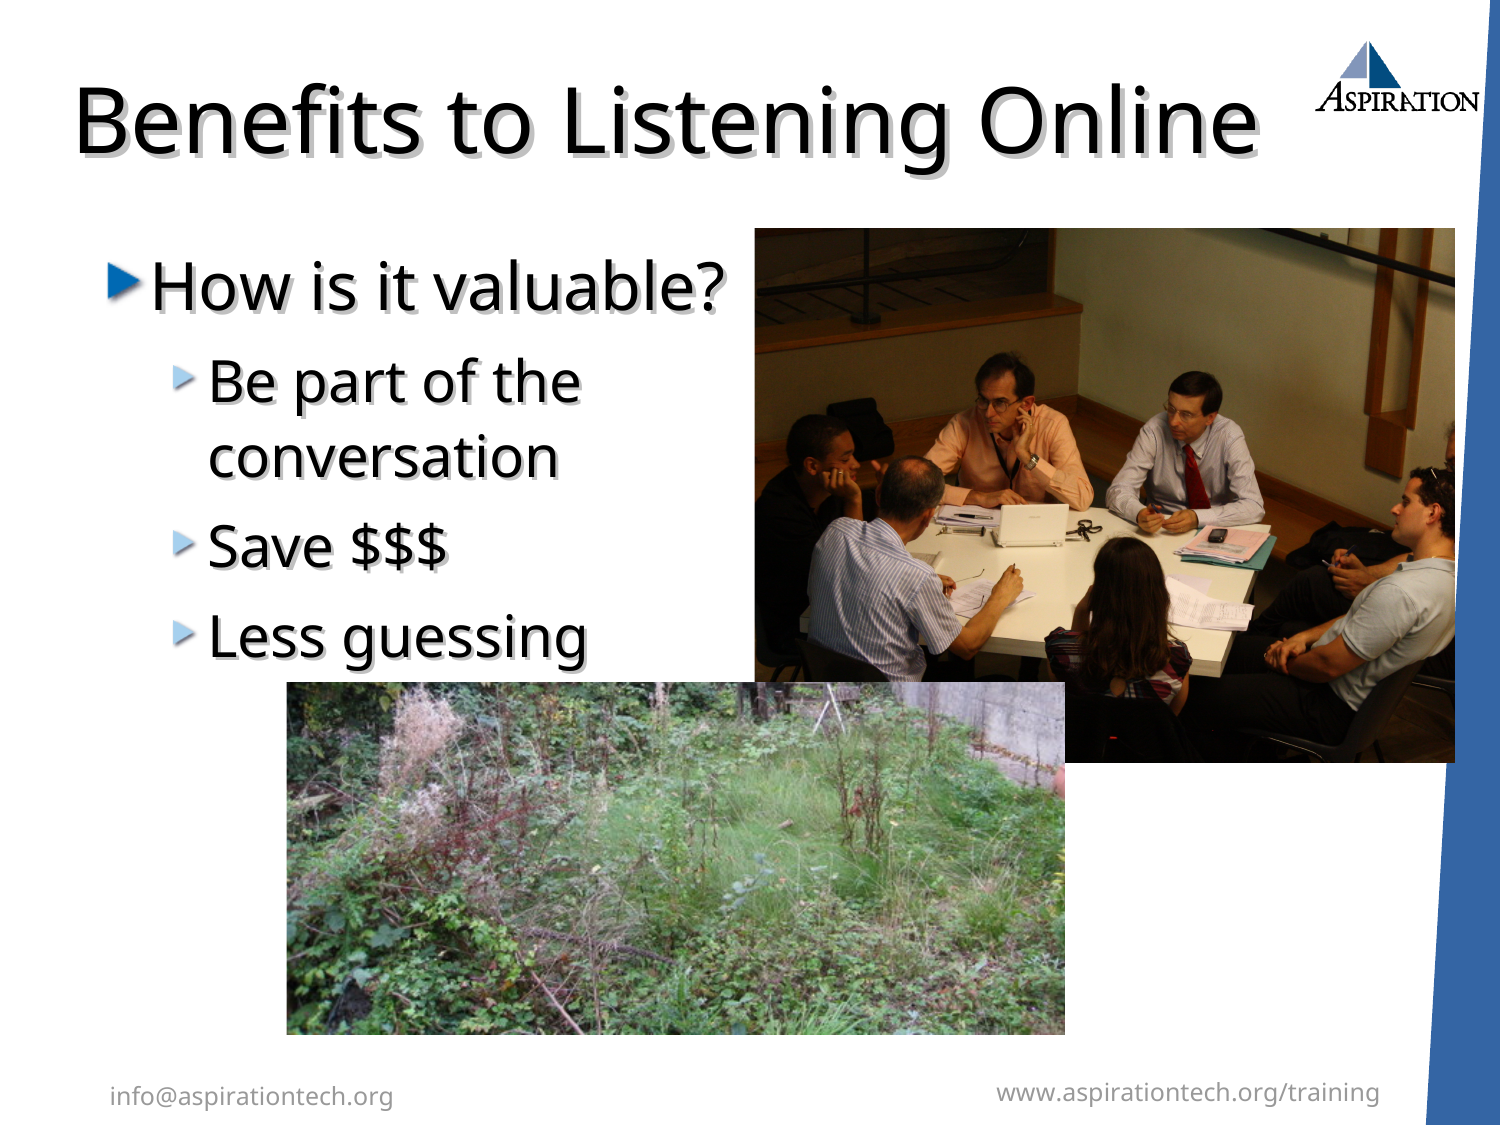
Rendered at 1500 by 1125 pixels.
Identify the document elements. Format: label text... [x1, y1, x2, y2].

picture [286, 228, 1456, 1036]
title Benefits to Listening Online [49, 19, 1284, 206]
picture [1315, 41, 1480, 120]
list How is it valuable? Be part of the conversation Save $$$ Less guessing [49, 238, 732, 892]
